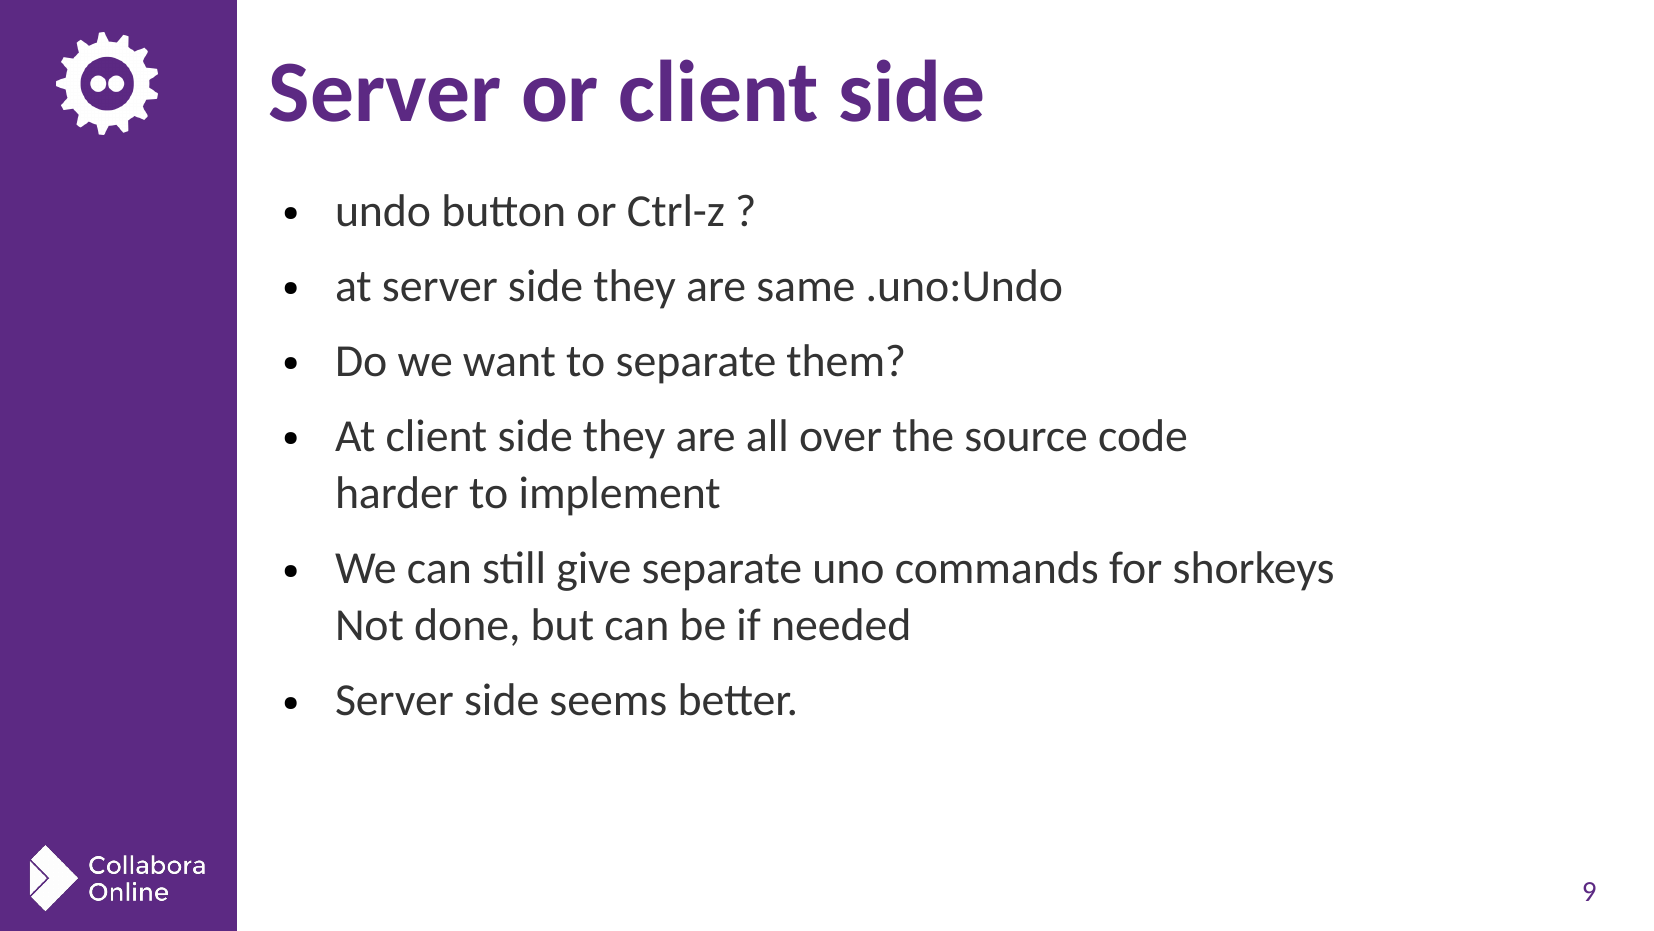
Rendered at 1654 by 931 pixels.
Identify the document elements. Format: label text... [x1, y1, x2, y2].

picture [25, 840, 209, 916]
list undo button or Ctrl-z ? at server side they are same .uno:Undo Do we want to separate them? At client side they are all over the source code harder to implement We can still give separate uno commands for shorkeys Not done, but can be if needed Server side seems better. [264, 180, 1625, 903]
title Server or client side [268, 12, 1654, 144]
picture [56, 32, 158, 135]
